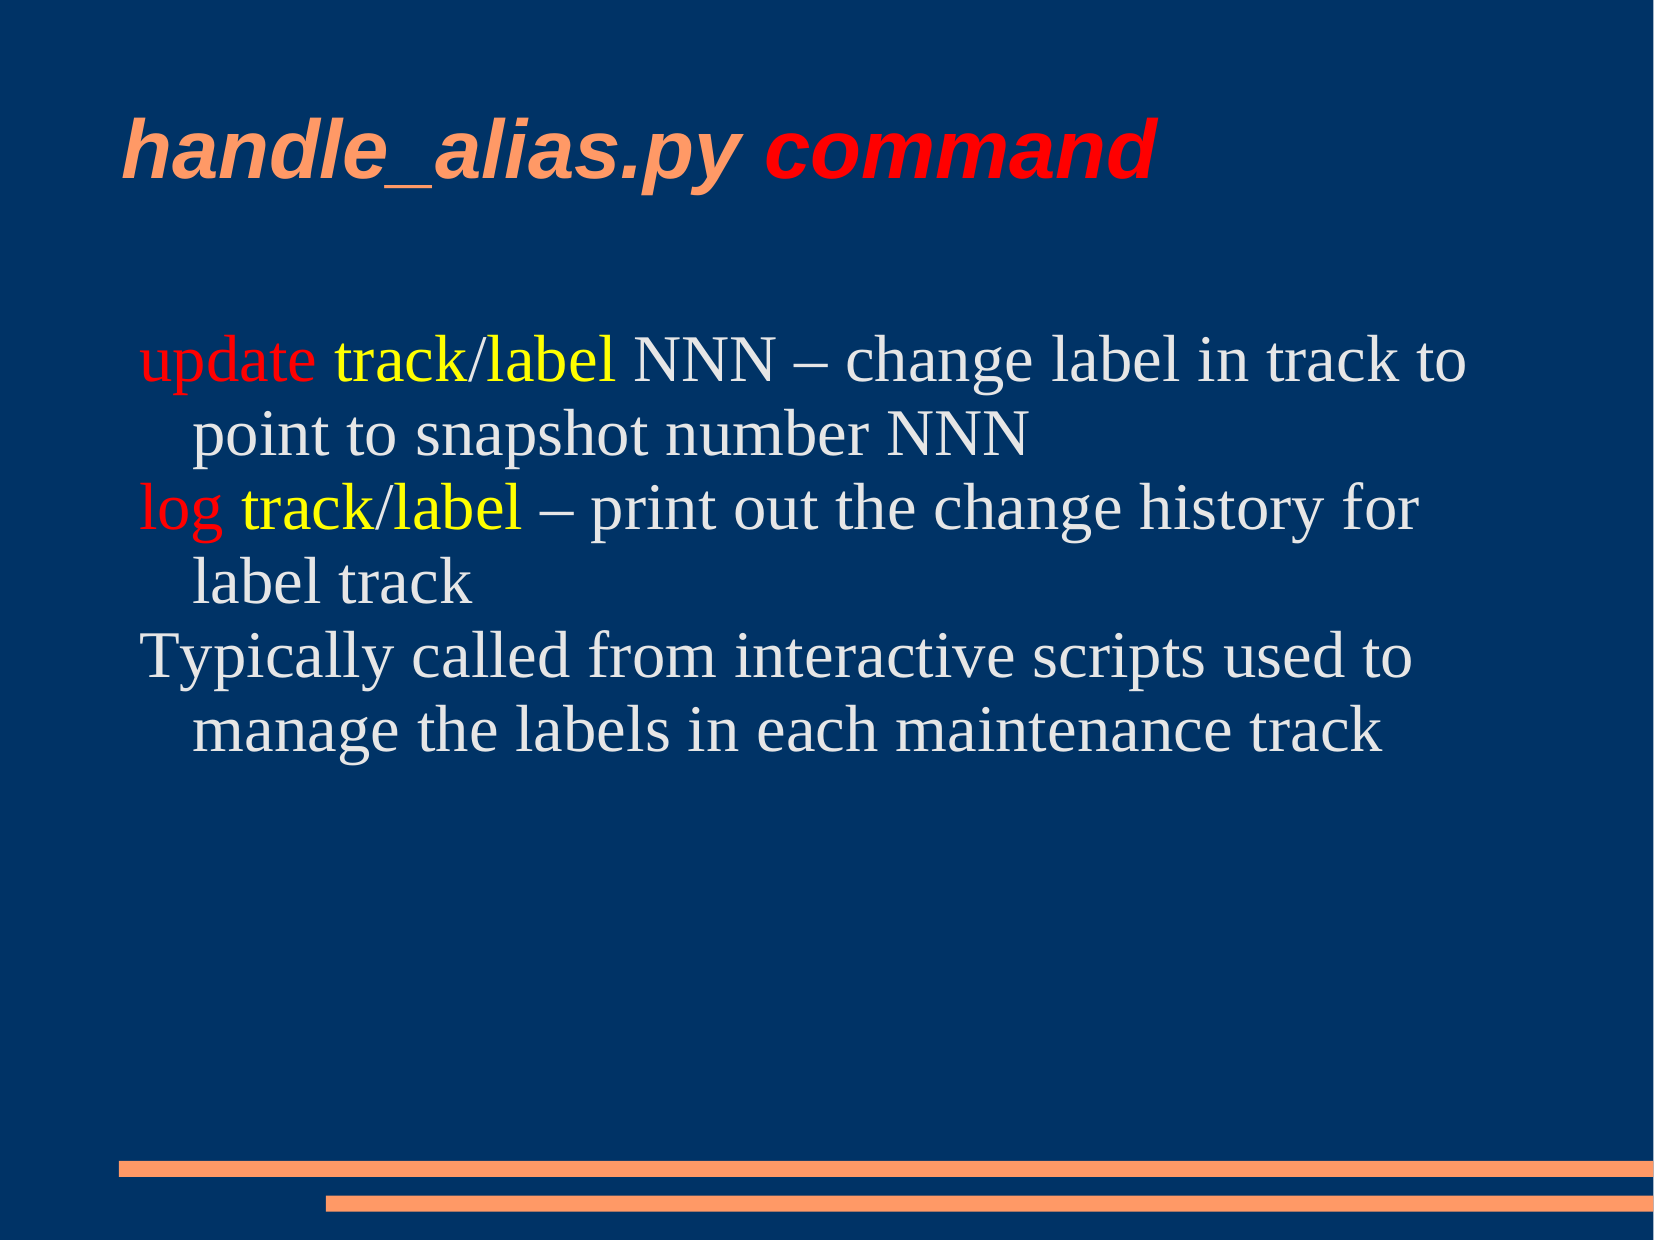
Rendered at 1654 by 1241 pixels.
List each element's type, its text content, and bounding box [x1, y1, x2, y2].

list update track/label NNN – change label in track to point to snapshot number NNN log track/label – print out the change history for label track Typically called from interactive scripts used to manage the labels in each maintenance track [121, 322, 1561, 1133]
title handle_alias.py command [121, 46, 1534, 254]
